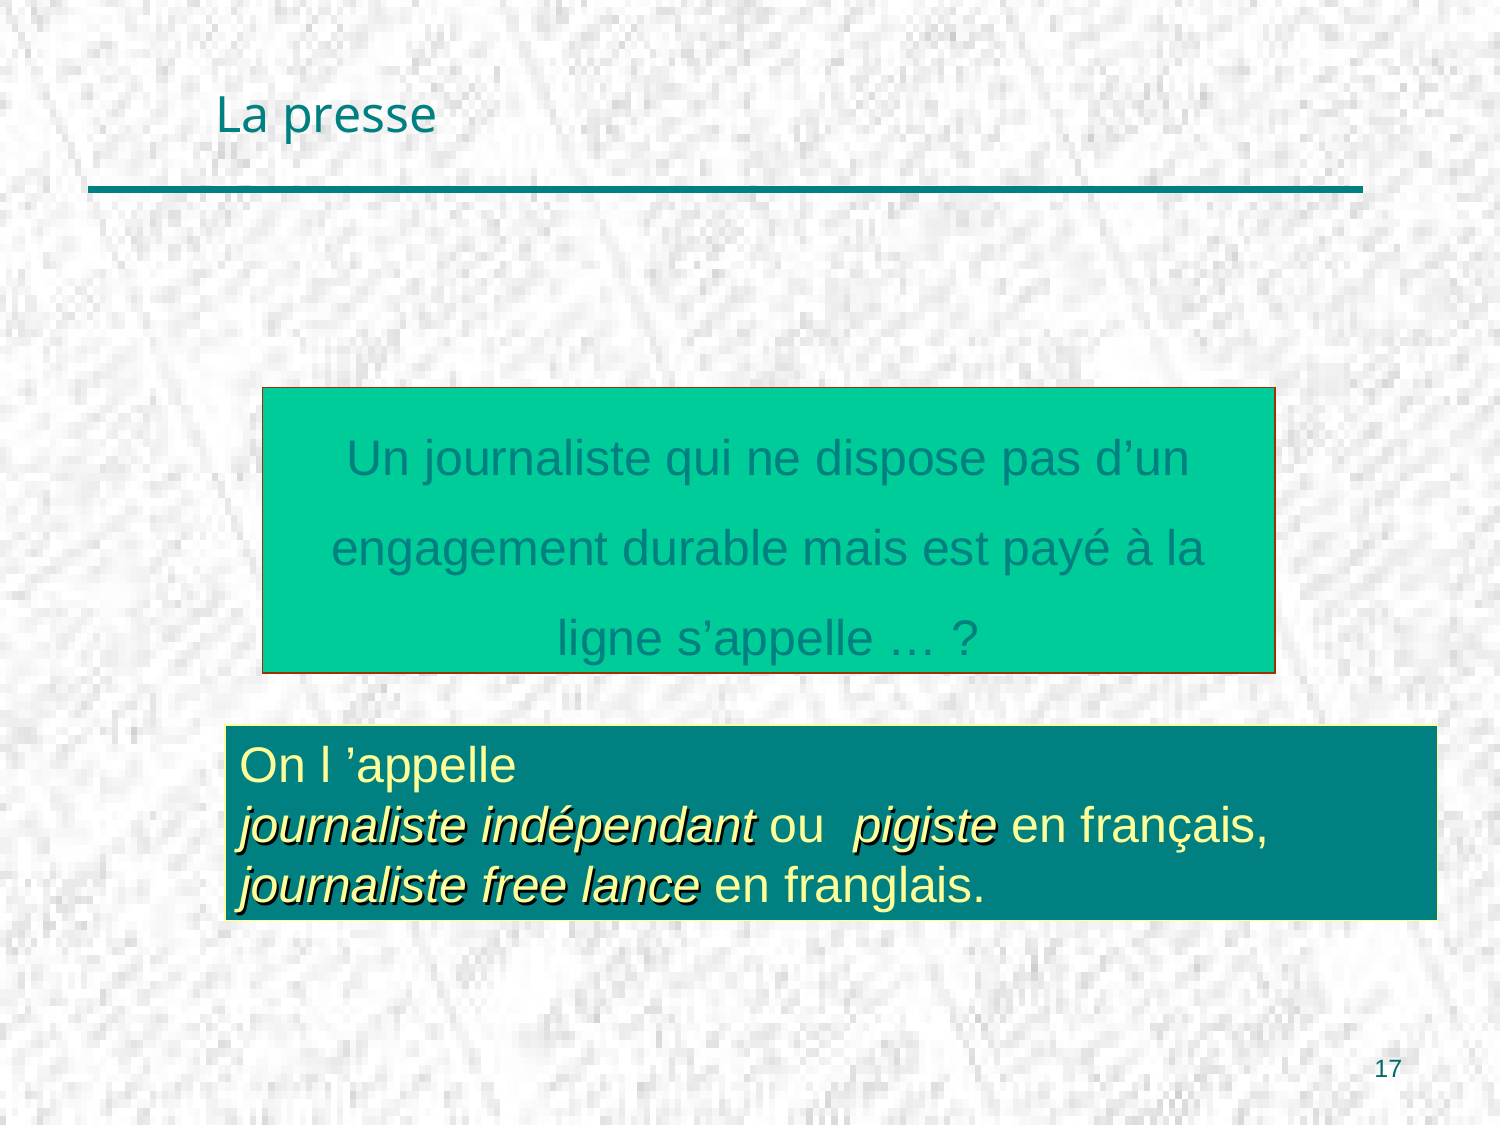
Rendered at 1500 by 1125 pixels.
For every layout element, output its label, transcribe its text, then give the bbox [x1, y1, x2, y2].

text_box On l ’appelle journaliste indépendant ou pigiste en français, journaliste free lance en franglais. [225, 724, 1438, 921]
text_box La presse [200, 74, 454, 151]
text_box Un journaliste qui ne dispose pas d’un engagement durable mais est payé à la ligne s’appelle … ? [262, 387, 1276, 673]
picture [0, 0, 1500, 1125]
